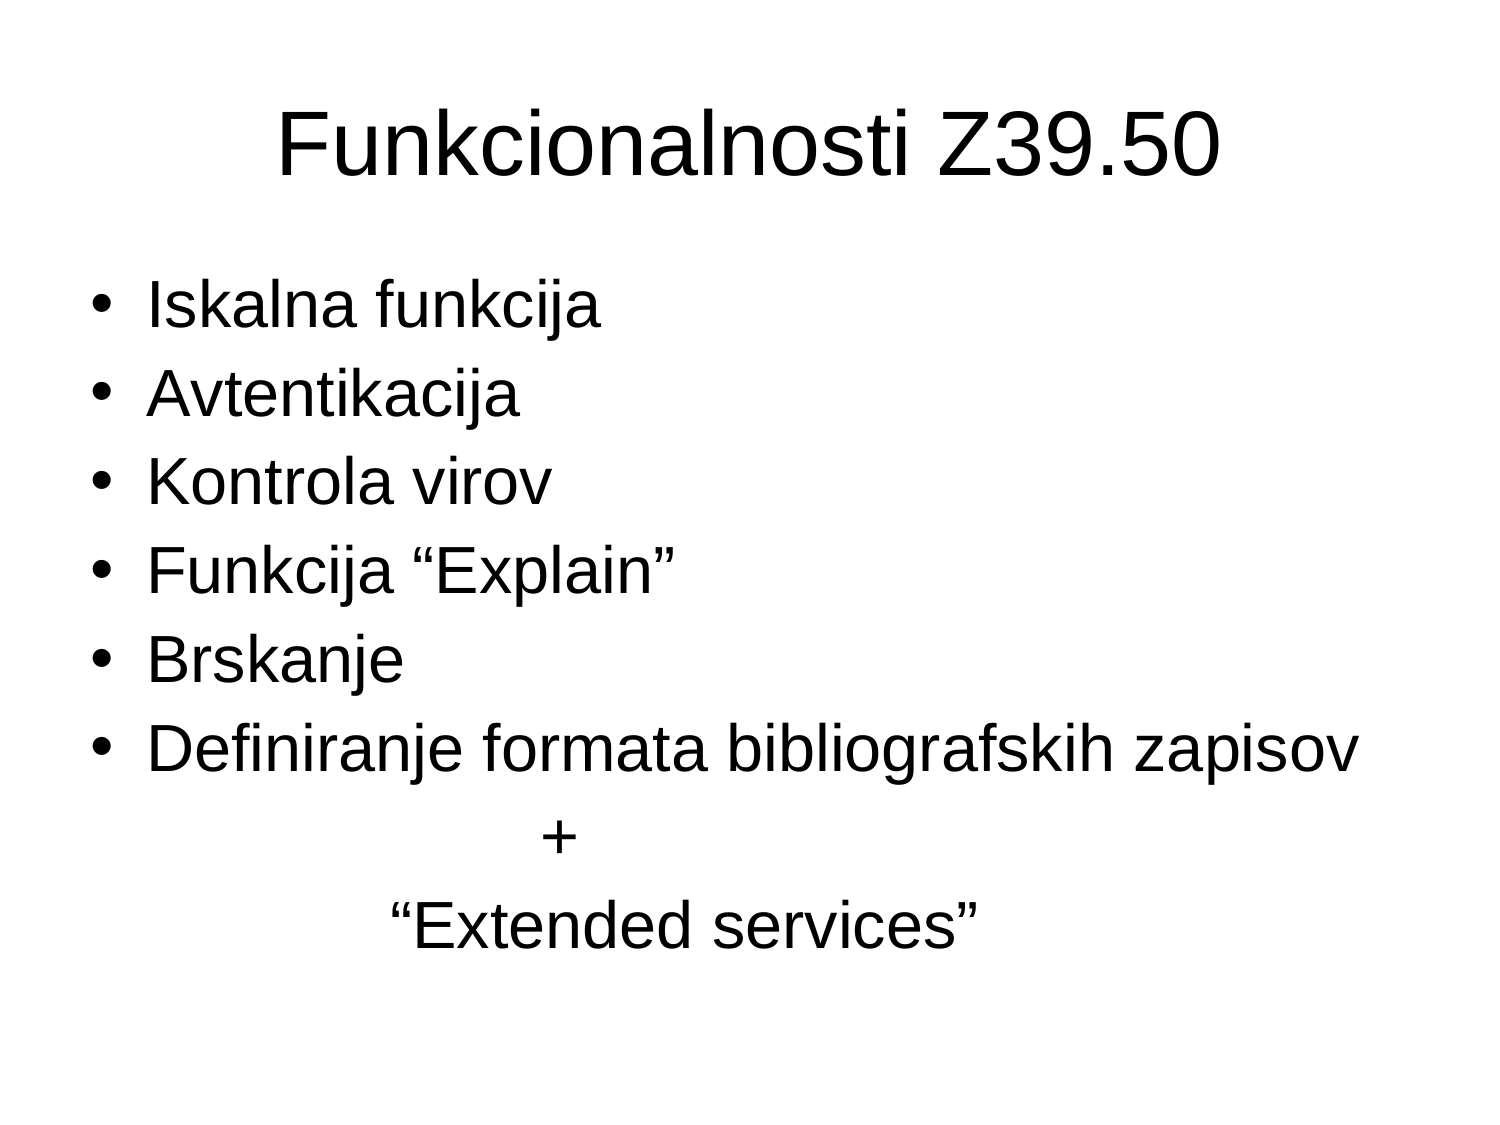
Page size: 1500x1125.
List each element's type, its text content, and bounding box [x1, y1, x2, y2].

title Funkcionalnosti Z39.50 [75, 45, 1426, 233]
list Iskalna funkcija Avtentikacija Kontrola virov Funkcija “Explain” Brskanje Definiranje formata bibliografskih zapisov + “Extended services” [75, 262, 1426, 1125]
